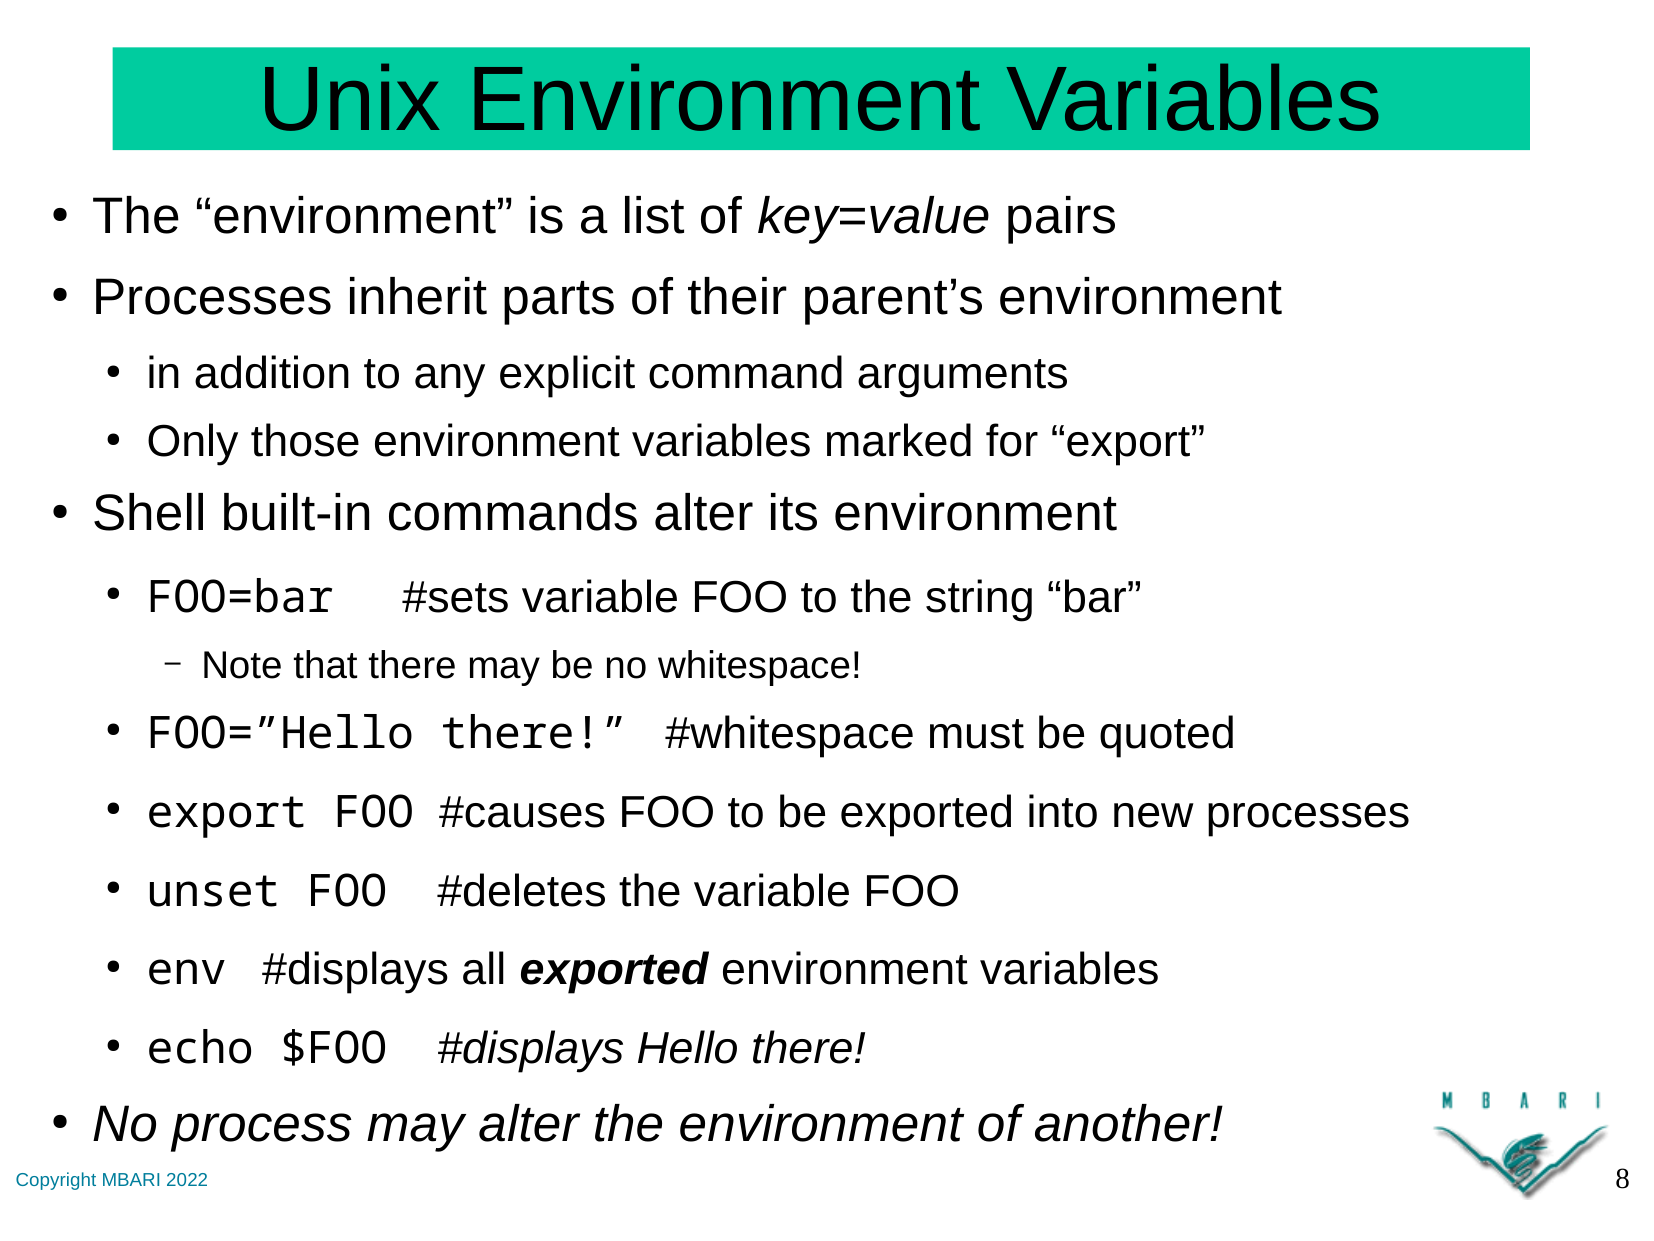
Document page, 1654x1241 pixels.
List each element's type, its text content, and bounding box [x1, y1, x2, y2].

list The “environment” is a list of key=value pairs Processes inherit parts of their parent’s environment in addition to any explicit command arguments Only those environment variables marked for “export” Shell built-in commands alter its environment FOO=bar #sets variable FOO to the string “bar” Note that there may be no whitespace! FOO=”Hello there!” #whitespace must be quoted export FOO #causes FOO to be exported into new processes unset FOO #deletes the variable FOO env #displays all exported environment variables echo $FOO #displays Hello there! No process may alter the environment of another! [37, 187, 1613, 1163]
picture [1426, 1163, 1613, 1200]
title Unix Environment Variables [112, 47, 1530, 151]
